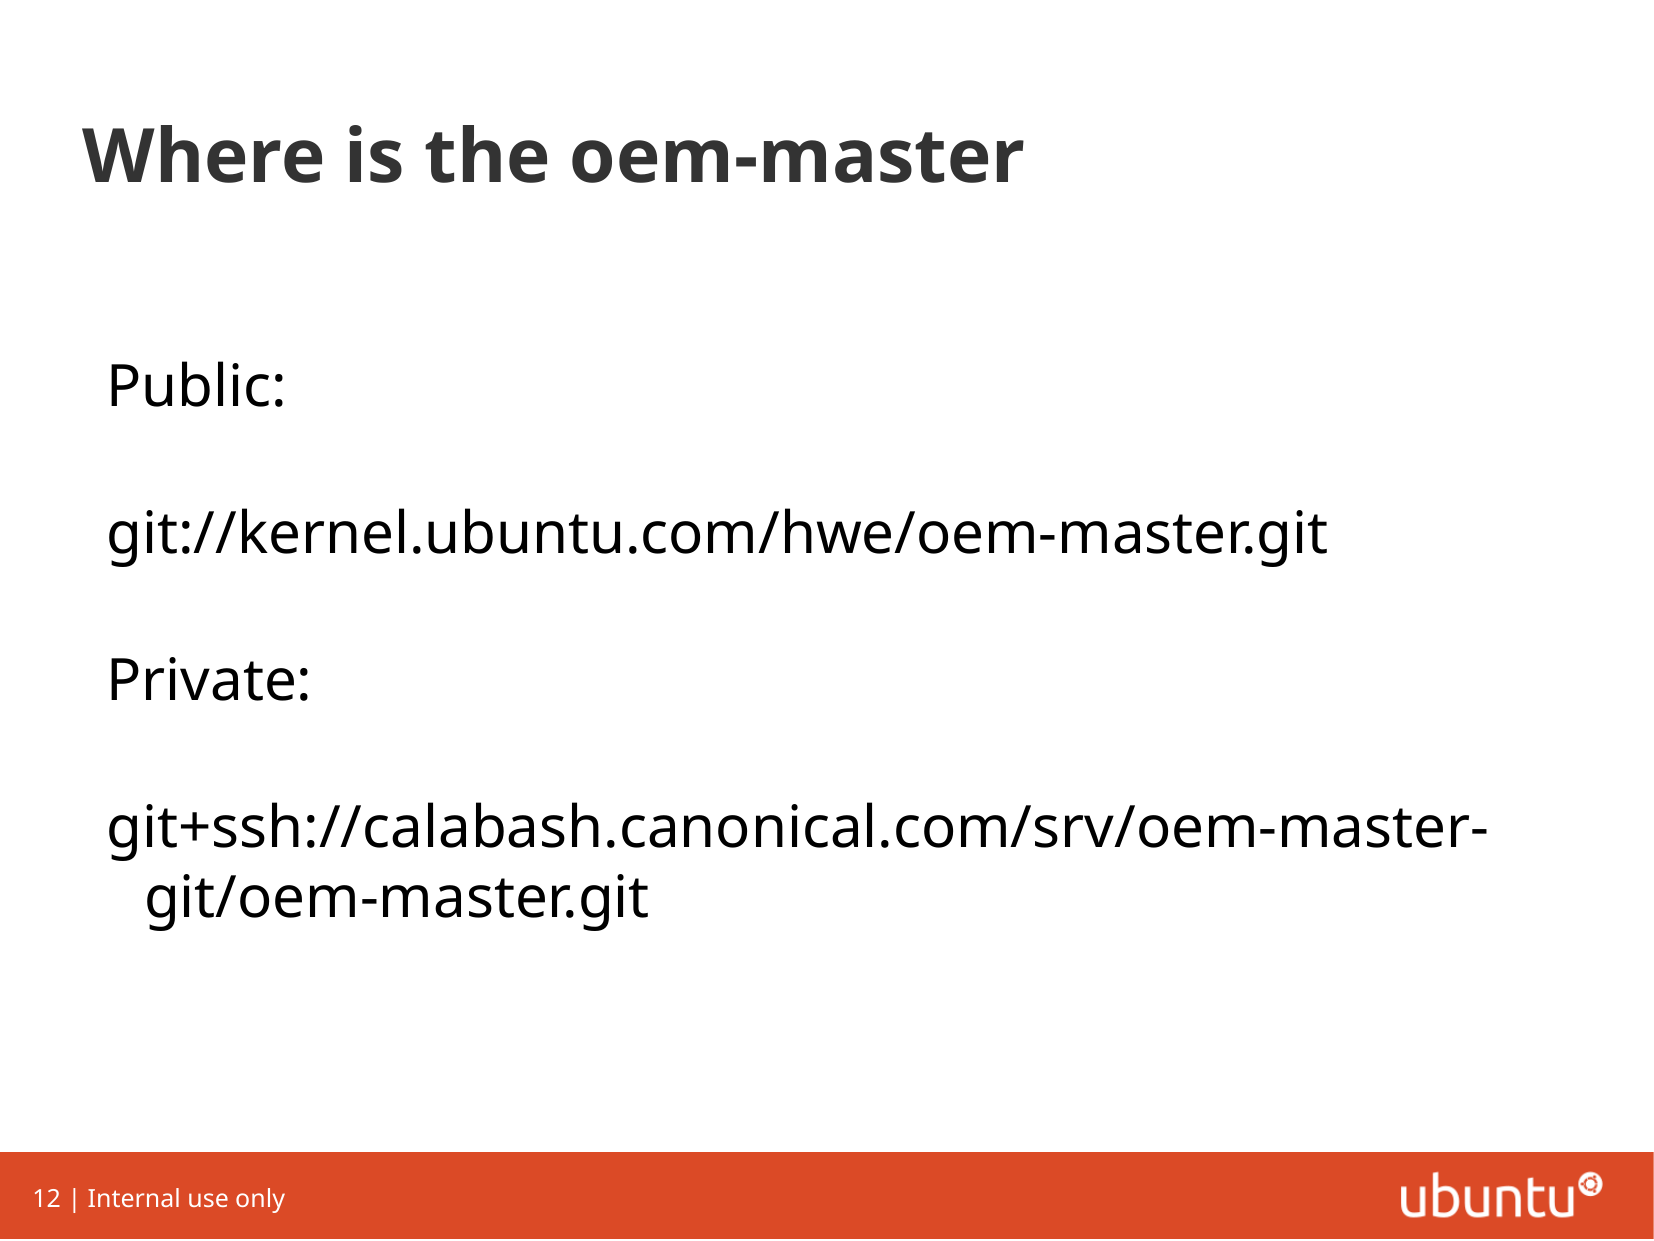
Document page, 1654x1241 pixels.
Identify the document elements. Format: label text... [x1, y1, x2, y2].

picture [0, 1152, 1654, 1239]
subtitle Public: git://kernel.ubuntu.com/hwe/oem-master.git Private: git+ssh://calabash.canonical.com/srv/oem-master-git/oem-master.git [87, 301, 1579, 975]
title Where is the oem-master [82, 49, 1571, 257]
